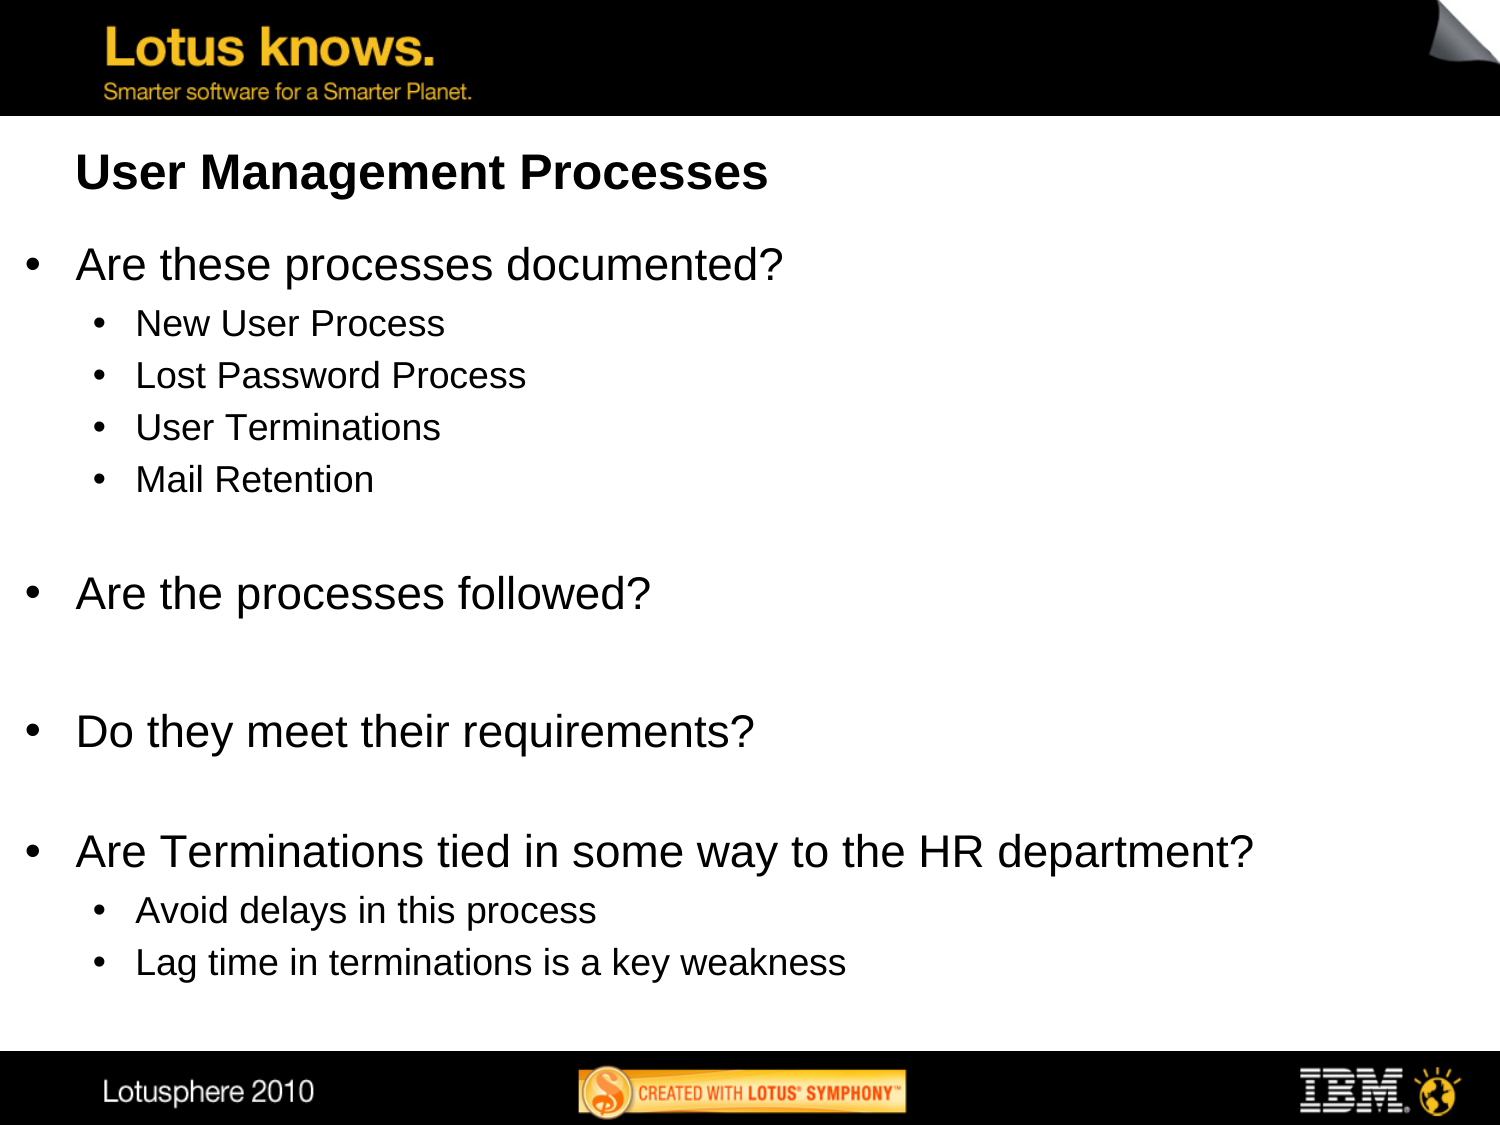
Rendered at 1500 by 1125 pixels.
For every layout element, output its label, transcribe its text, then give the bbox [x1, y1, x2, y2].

title User Management Processes [74, 137, 1475, 200]
picture [0, 0, 1500, 114]
picture [0, 1053, 1500, 1125]
list Are these processes documented? New User Process Lost Password Process User Terminations Mail Retention Are the processes followed? Do they meet their requirements? Are Terminations tied in some way to the HR department? Avoid delays in this process Lag time in terminations is a key weakness [24, 237, 1476, 1026]
